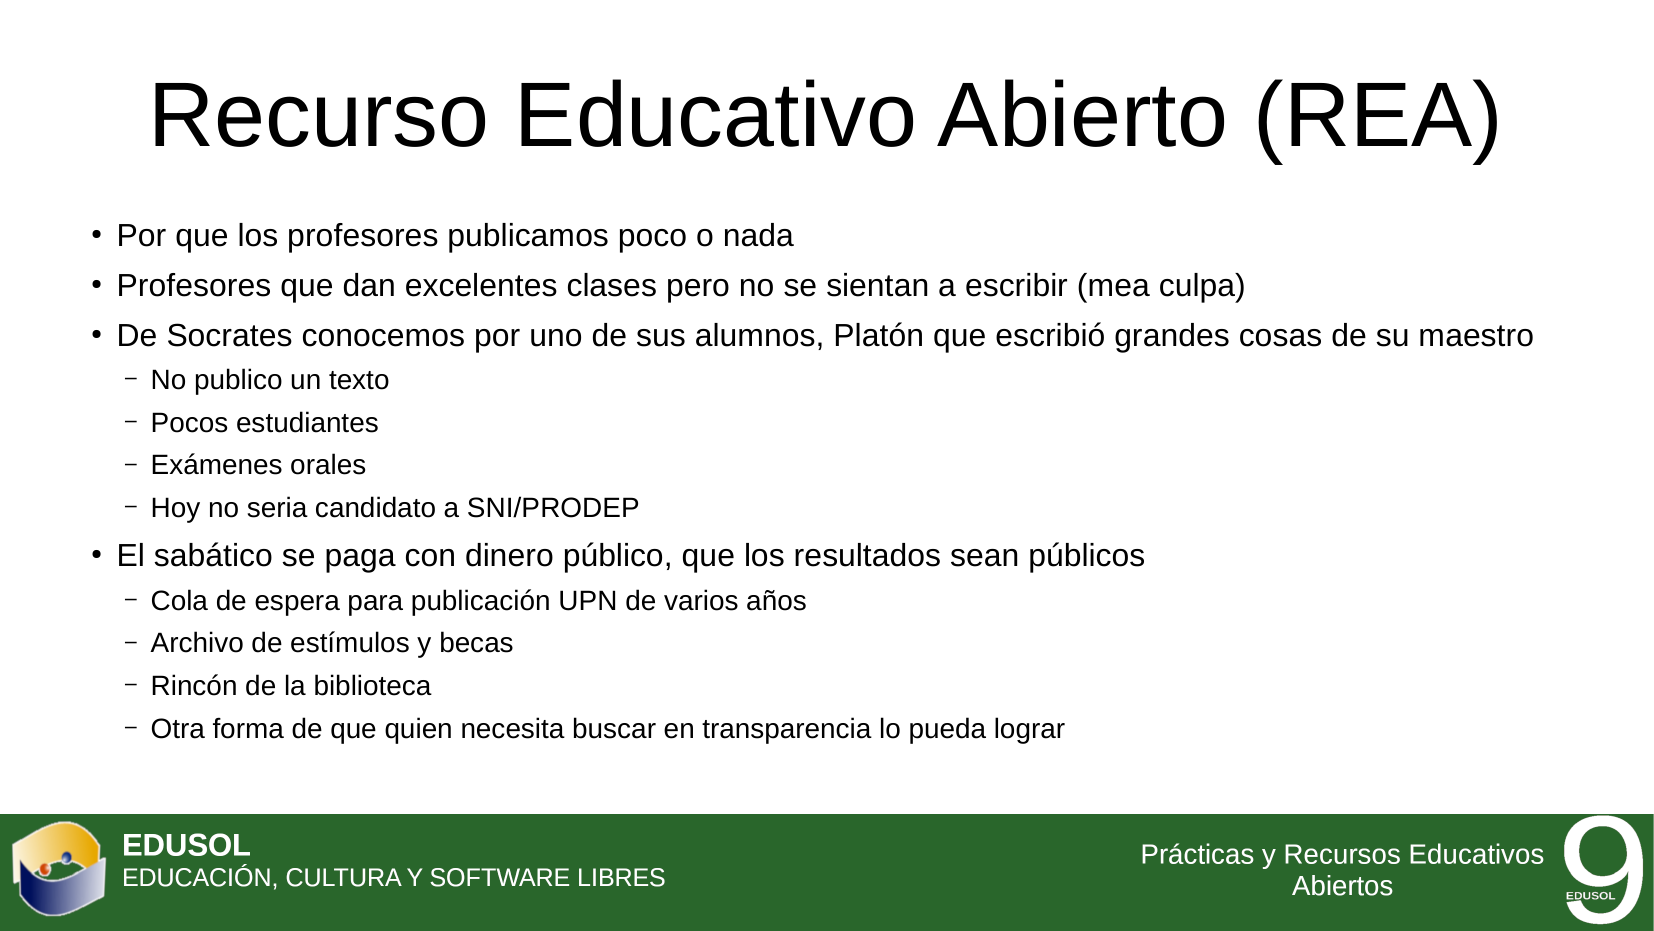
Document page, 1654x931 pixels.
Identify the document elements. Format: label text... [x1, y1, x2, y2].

list Por que los profesores publicamos poco o nada Profesores que dan excelentes clases pero no se sientan a escribir (mea culpa) De Socrates conocemos por uno de sus alumnos, Platón que escribió grandes cosas de su maestro No publico un texto Pocos estudiantes Exámenes orales Hoy no seria candidato a SNI/PRODEP El sabático se paga con dinero público, que los resultados sean públicos Cola de espera para publicación UPN de varios años Archivo de estímulos y becas Rincón de la biblioteca Otra forma de que quien necesita buscar en transparencia lo pueda lograr [82, 217, 1571, 758]
picture [0, 814, 1654, 931]
title Recurso Educativo Abierto (REA) [82, 37, 1571, 193]
